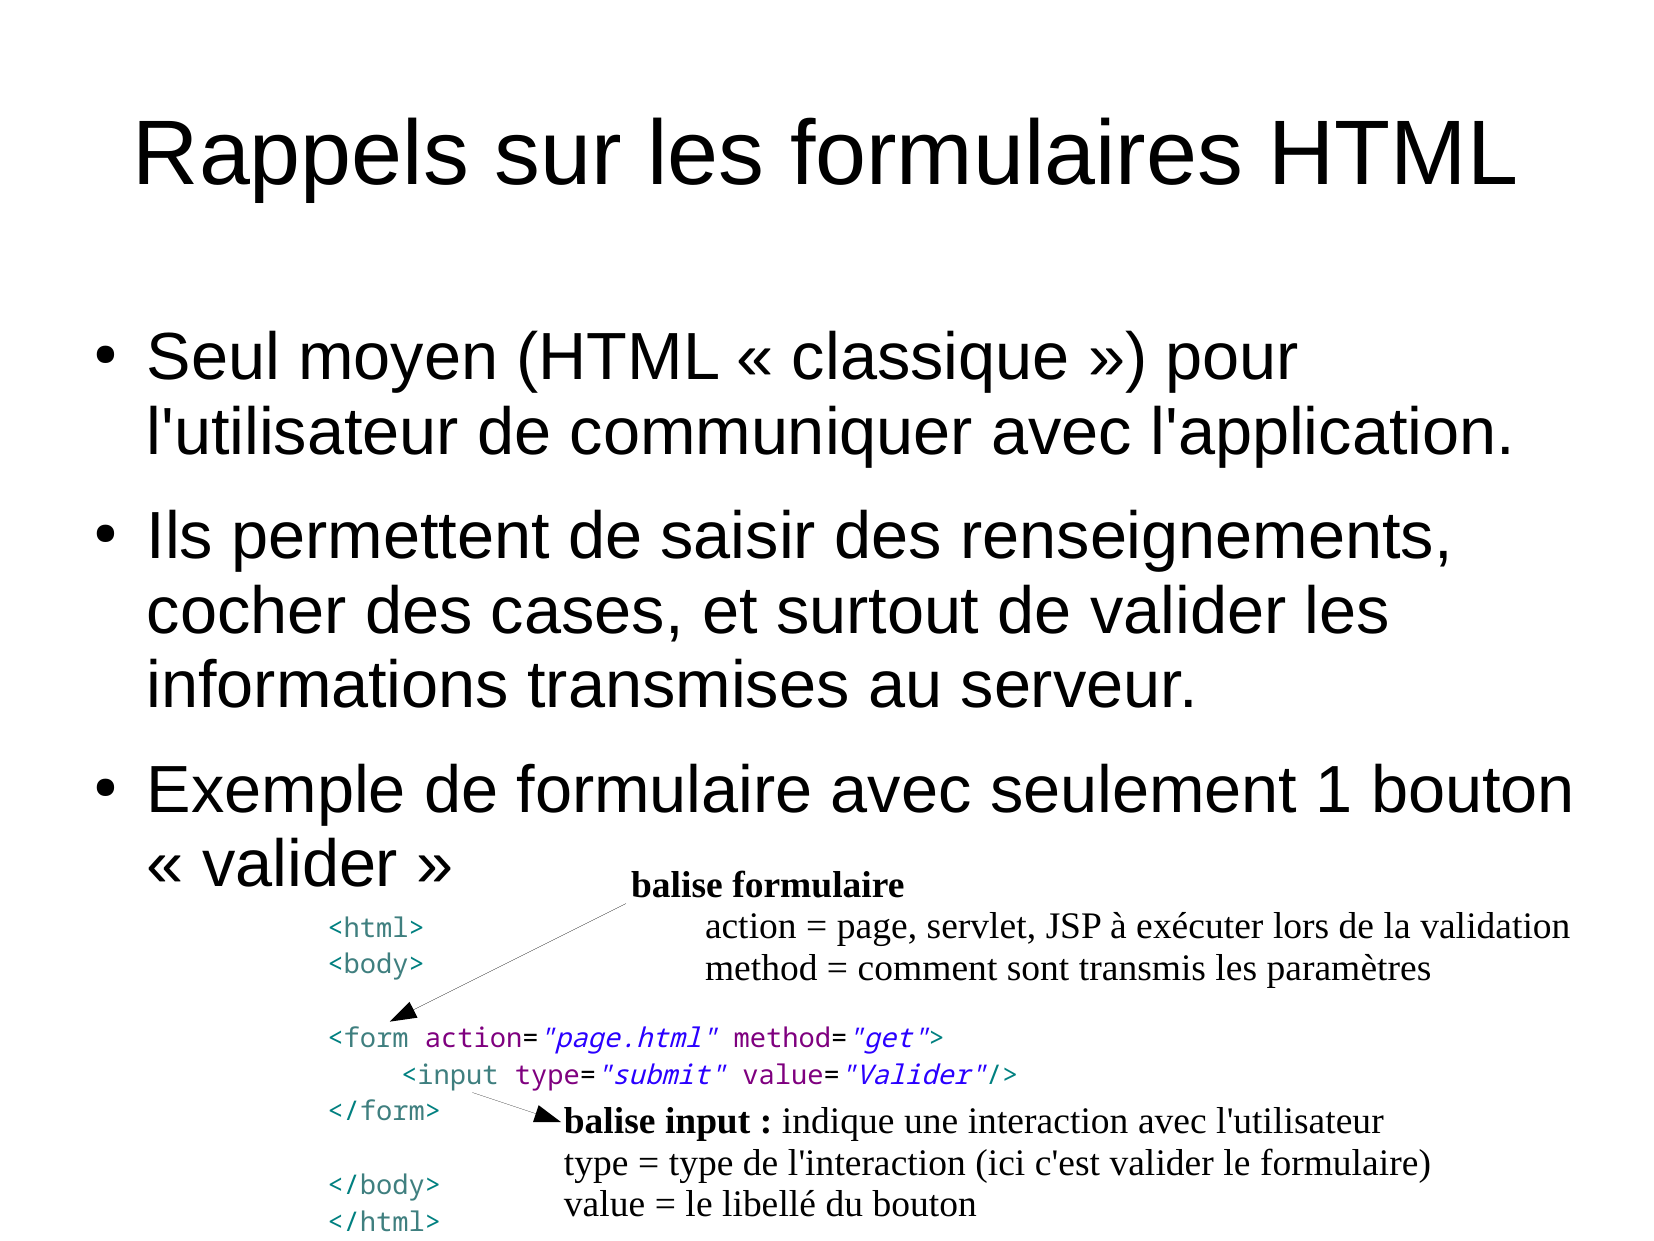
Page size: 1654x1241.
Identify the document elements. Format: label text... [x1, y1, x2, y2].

text_box balise input : indique une interaction avec l'utilisateur type = type de l'interaction (ici c'est valider le formulaire) value = le libellé du bouton [549, 1092, 1448, 1232]
list Seul moyen (HTML « classique ») pour l'utilisateur de communiquer avec l'application. Ils permettent de saisir des renseignements, cocher des cases, et surtout de valider les informations transmises au serveur. Exemple de formulaire avec seulement 1 bouton « valider » [75, 318, 1595, 1176]
text_box <html> <body> <form action="page.html" method="get"> <input type="submit" value="Valider"/> </form> </body> </html> [312, 901, 1034, 1220]
title Rappels sur les formulaires HTML [82, 49, 1571, 257]
text_box balise formulaire action = page, servlet, JSP à exécuter lors de la validation method = comment sont transmis les paramètres [616, 856, 1587, 1038]
